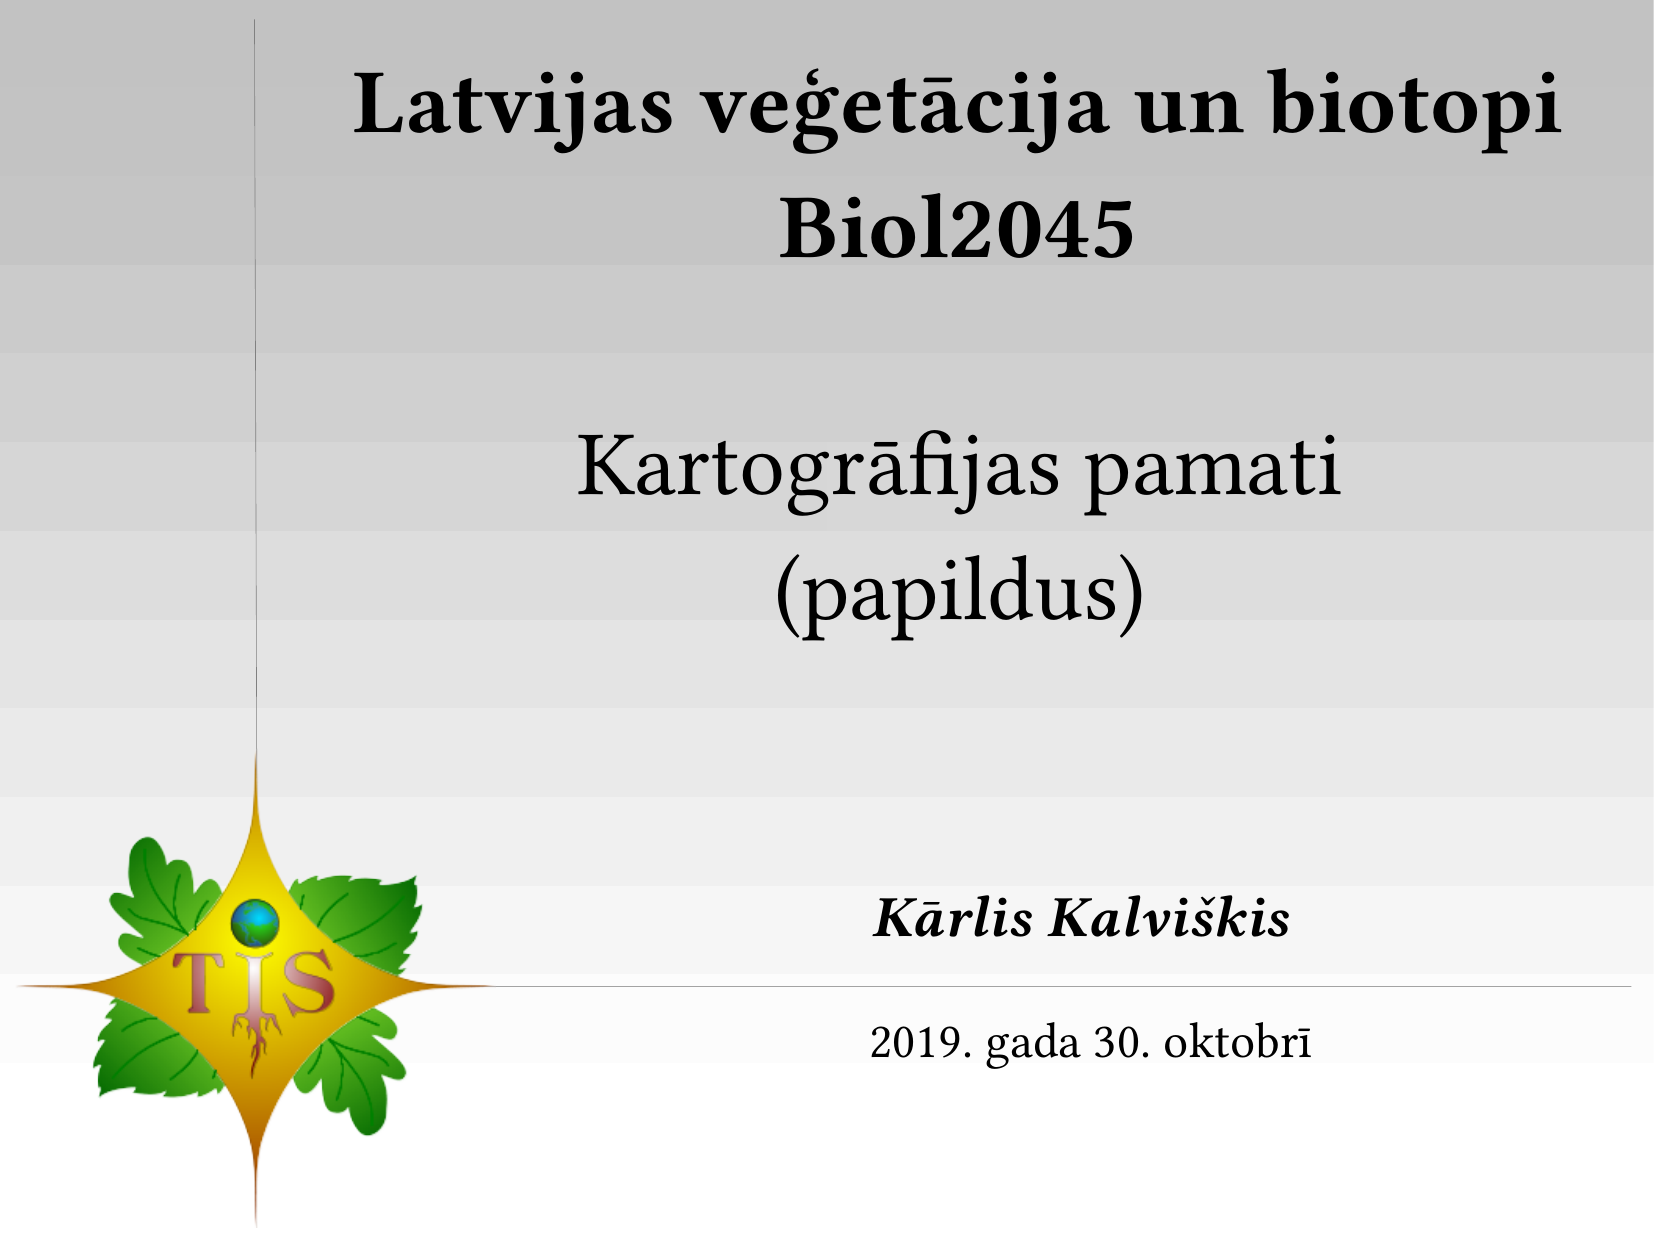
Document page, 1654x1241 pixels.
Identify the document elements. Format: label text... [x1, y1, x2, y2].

title Kartogrāfijas pamati (papildus) [327, 401, 1595, 632]
text_box Kārlis Kalviškis [507, 884, 1654, 952]
picture [0, 0, 1654, 1241]
list 2019. gada 30. oktobrī [480, 1013, 1630, 1241]
